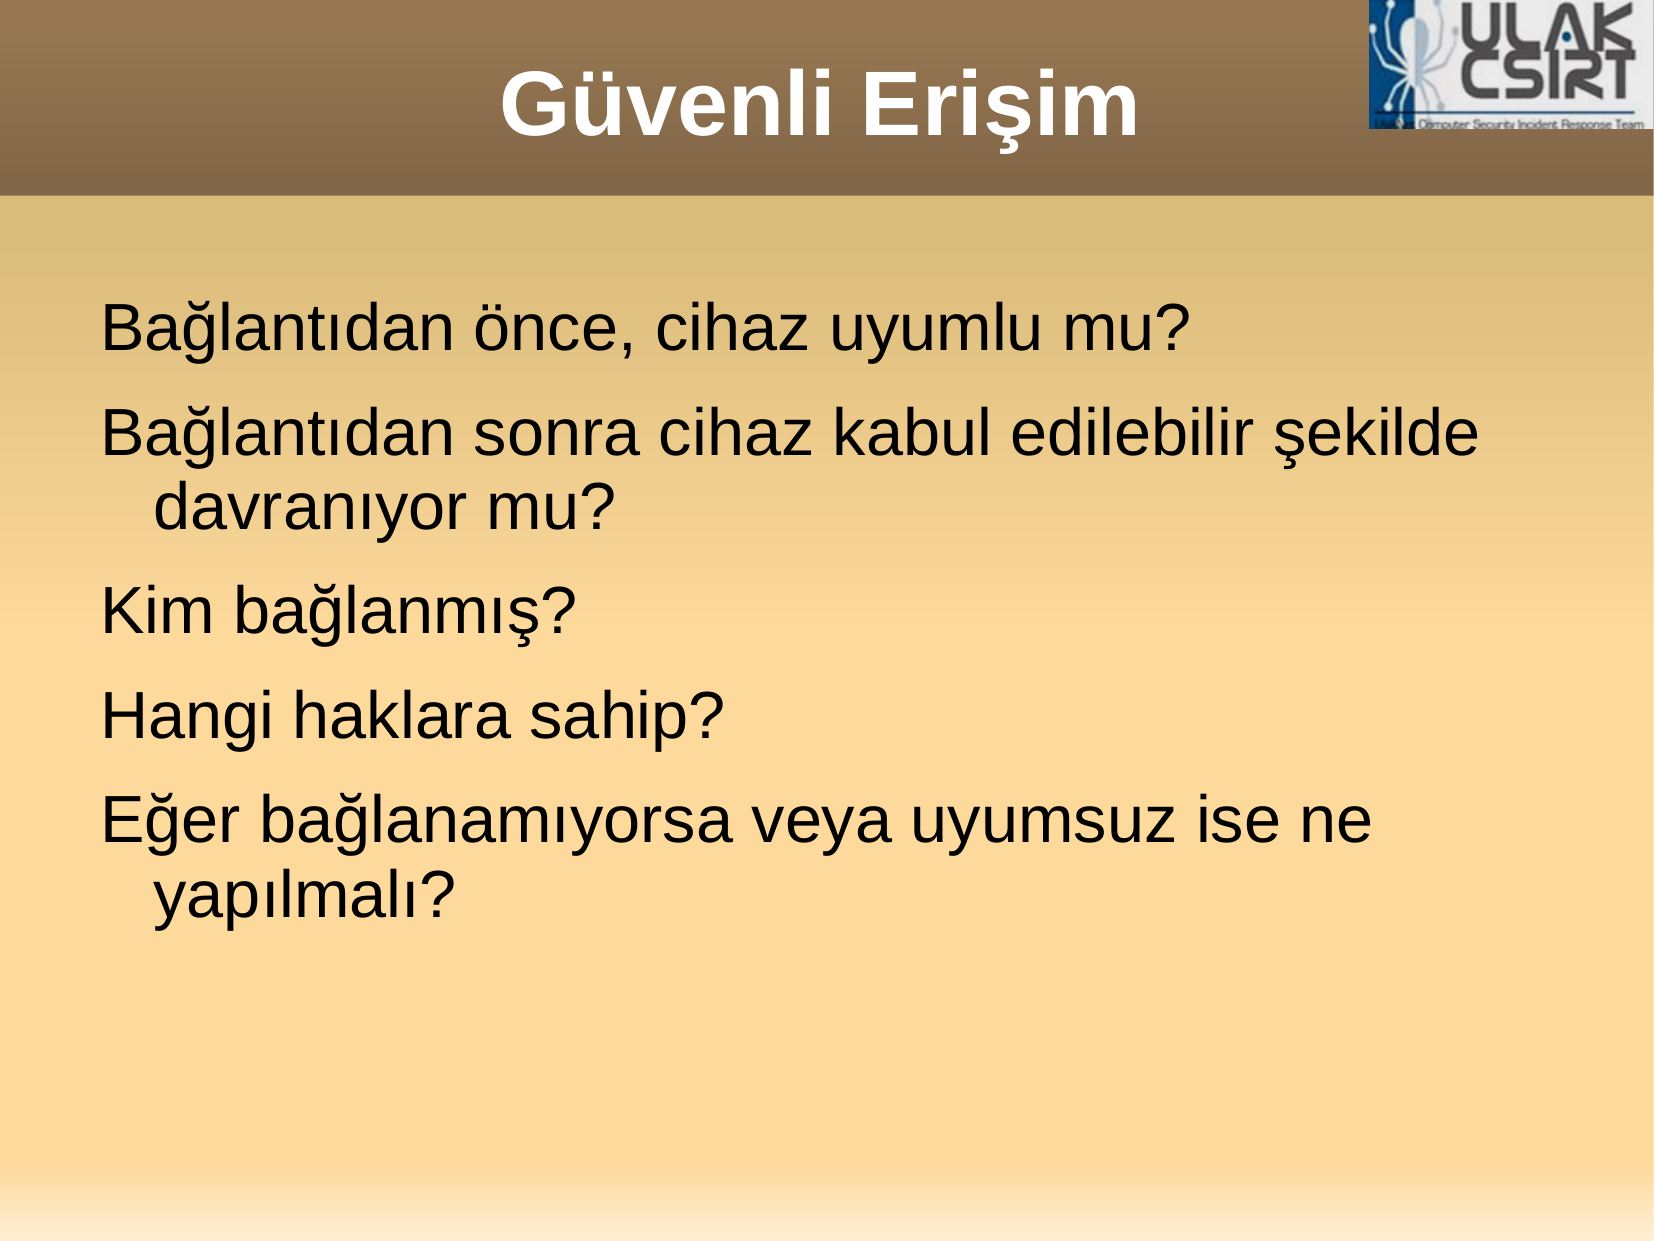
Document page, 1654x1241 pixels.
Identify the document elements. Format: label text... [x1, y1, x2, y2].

list Bağlantıdan önce, cihaz uyumlu mu? Bağlantıdan sonra cihaz kabul edilebilir şekilde davranıyor mu? Kim bağlanmış? Hangi haklara sahip? Eğer bağlanamıyorsa veya uyumsuz ise ne yapılmalı? [82, 290, 1571, 1094]
picture [0, 0, 1654, 1241]
title Güvenli Erişim [76, 7, 1565, 200]
